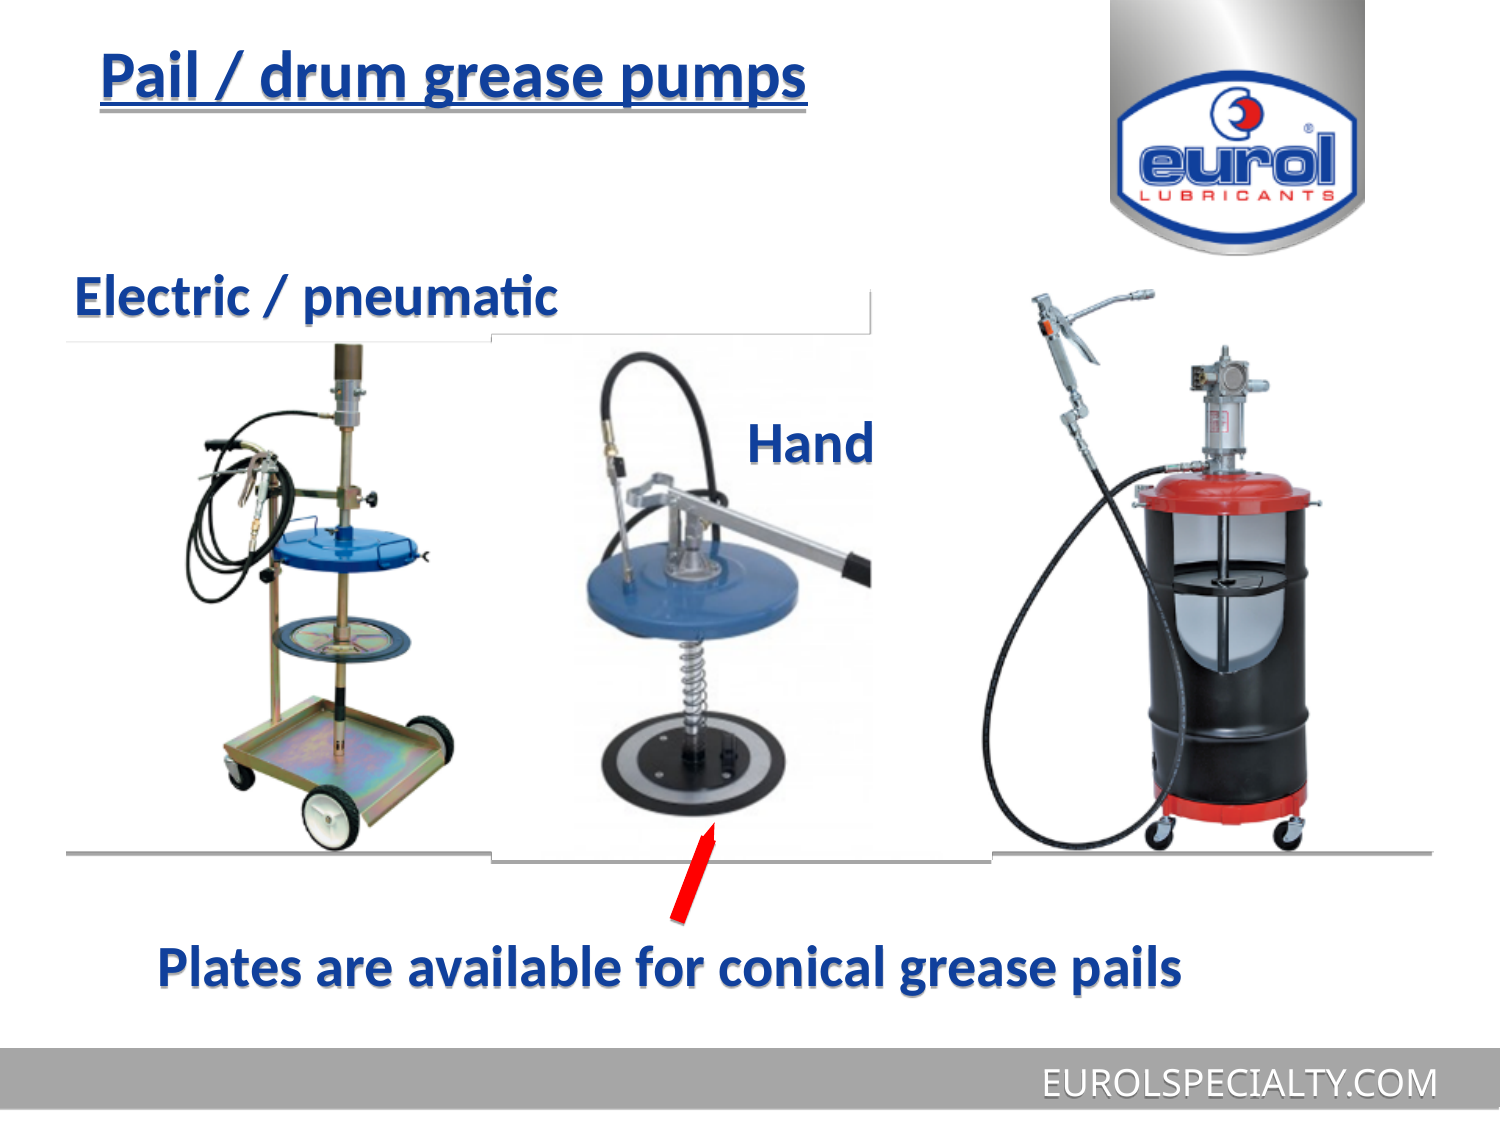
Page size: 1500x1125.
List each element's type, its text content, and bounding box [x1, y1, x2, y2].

text_box Electric / pneumatic [59, 249, 581, 336]
text_box Plates are available for conical grease pails [142, 920, 1212, 1007]
text_box Pail / drum grease pumps [100, 30, 1058, 141]
text_box Hand [732, 397, 892, 483]
picture [66, 289, 1434, 860]
